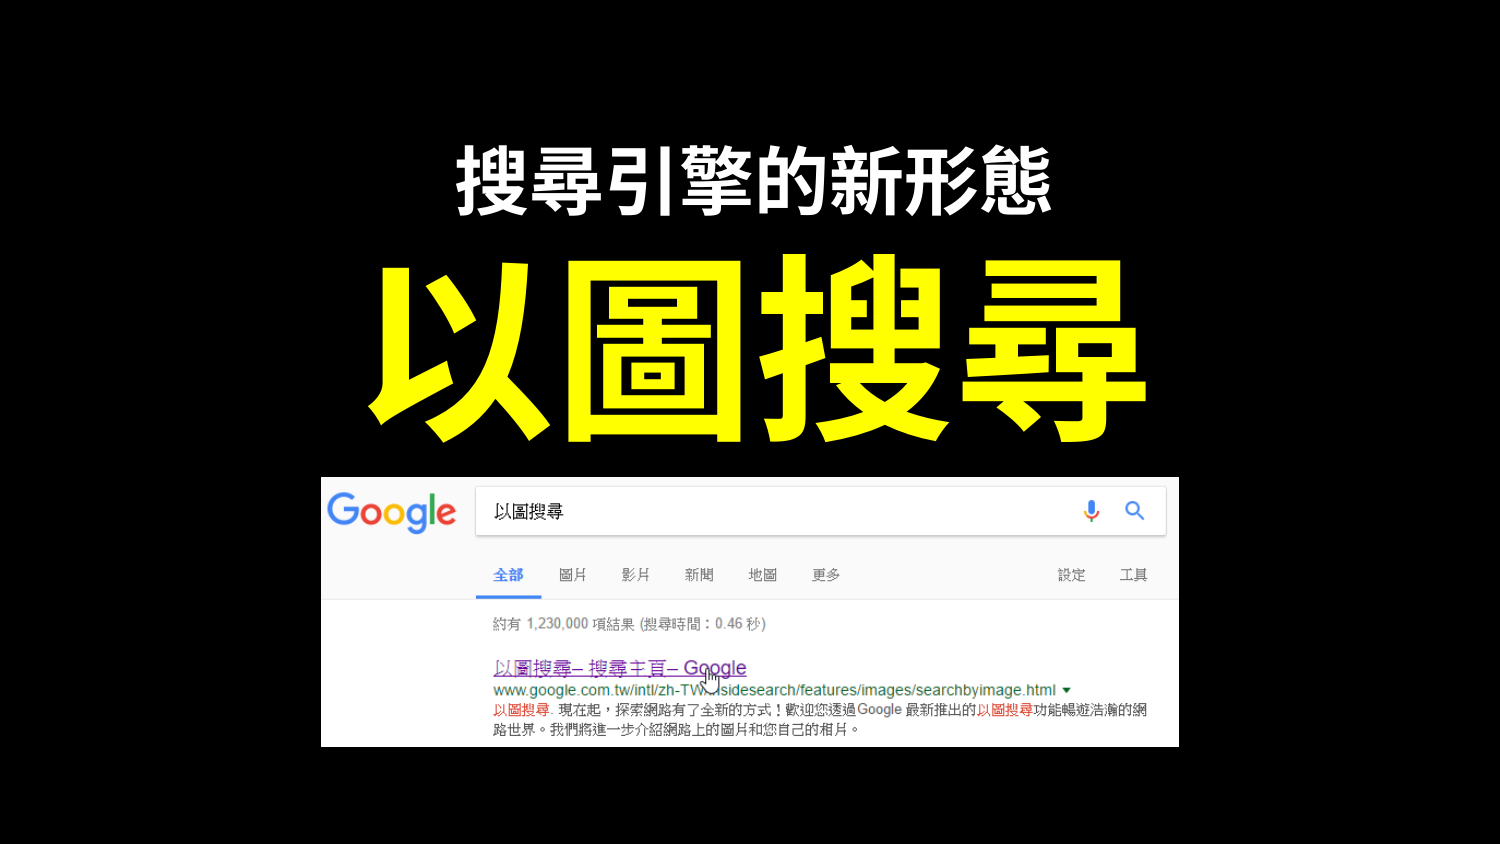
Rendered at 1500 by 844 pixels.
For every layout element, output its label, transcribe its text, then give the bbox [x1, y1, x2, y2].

picture [321, 477, 1179, 747]
title 搜尋引擎的新形態 以圖搜尋 [80, 73, 1429, 526]
